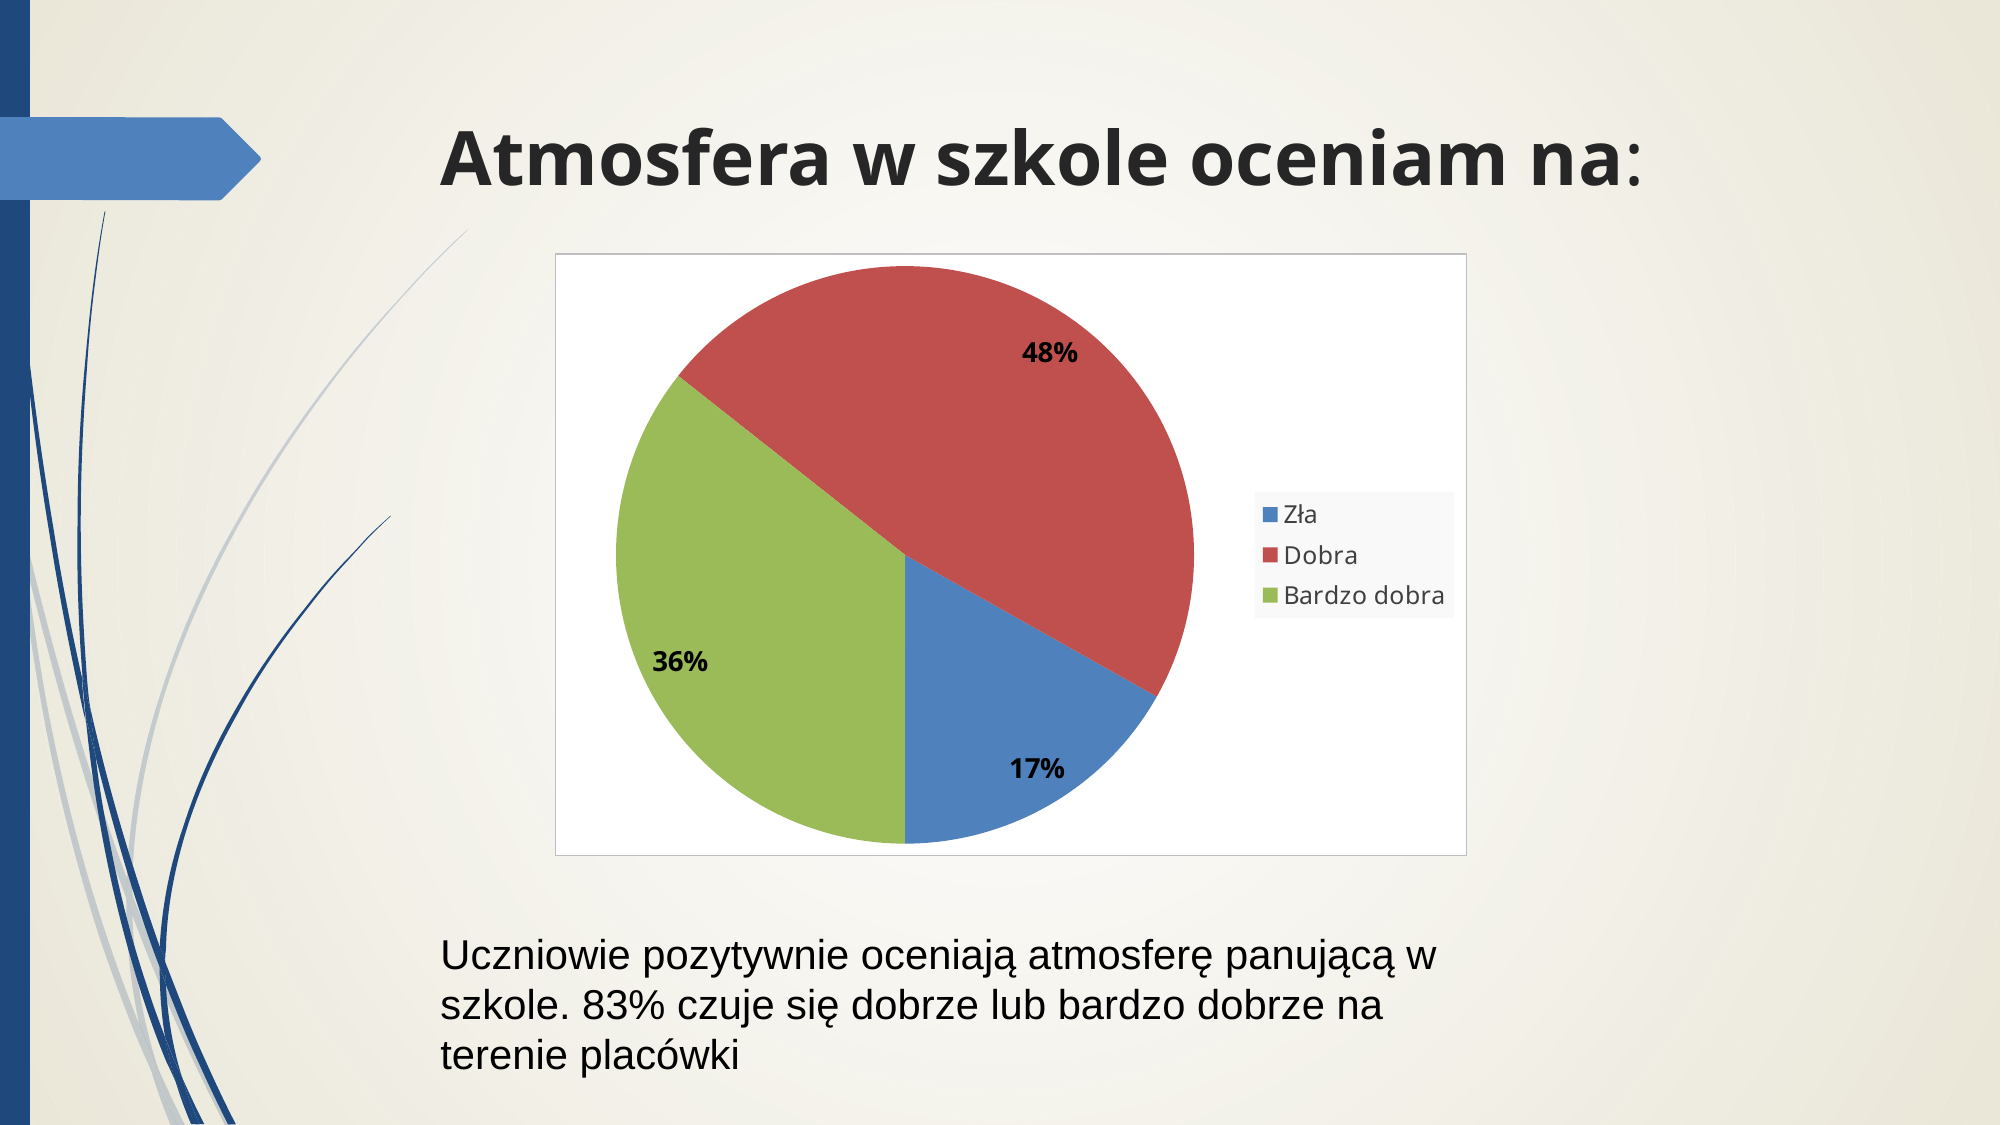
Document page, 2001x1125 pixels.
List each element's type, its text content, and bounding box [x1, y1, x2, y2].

chart [554, 253, 1468, 857]
text_box Uczniowie pozytywnie oceniają atmosferę panującą w szkole. 83% czuje się dobrze lub bardzo dobrze na terenie placówki [425, 920, 1538, 1087]
title Atmosfera w szkole oceniam na: [425, 102, 1888, 313]
